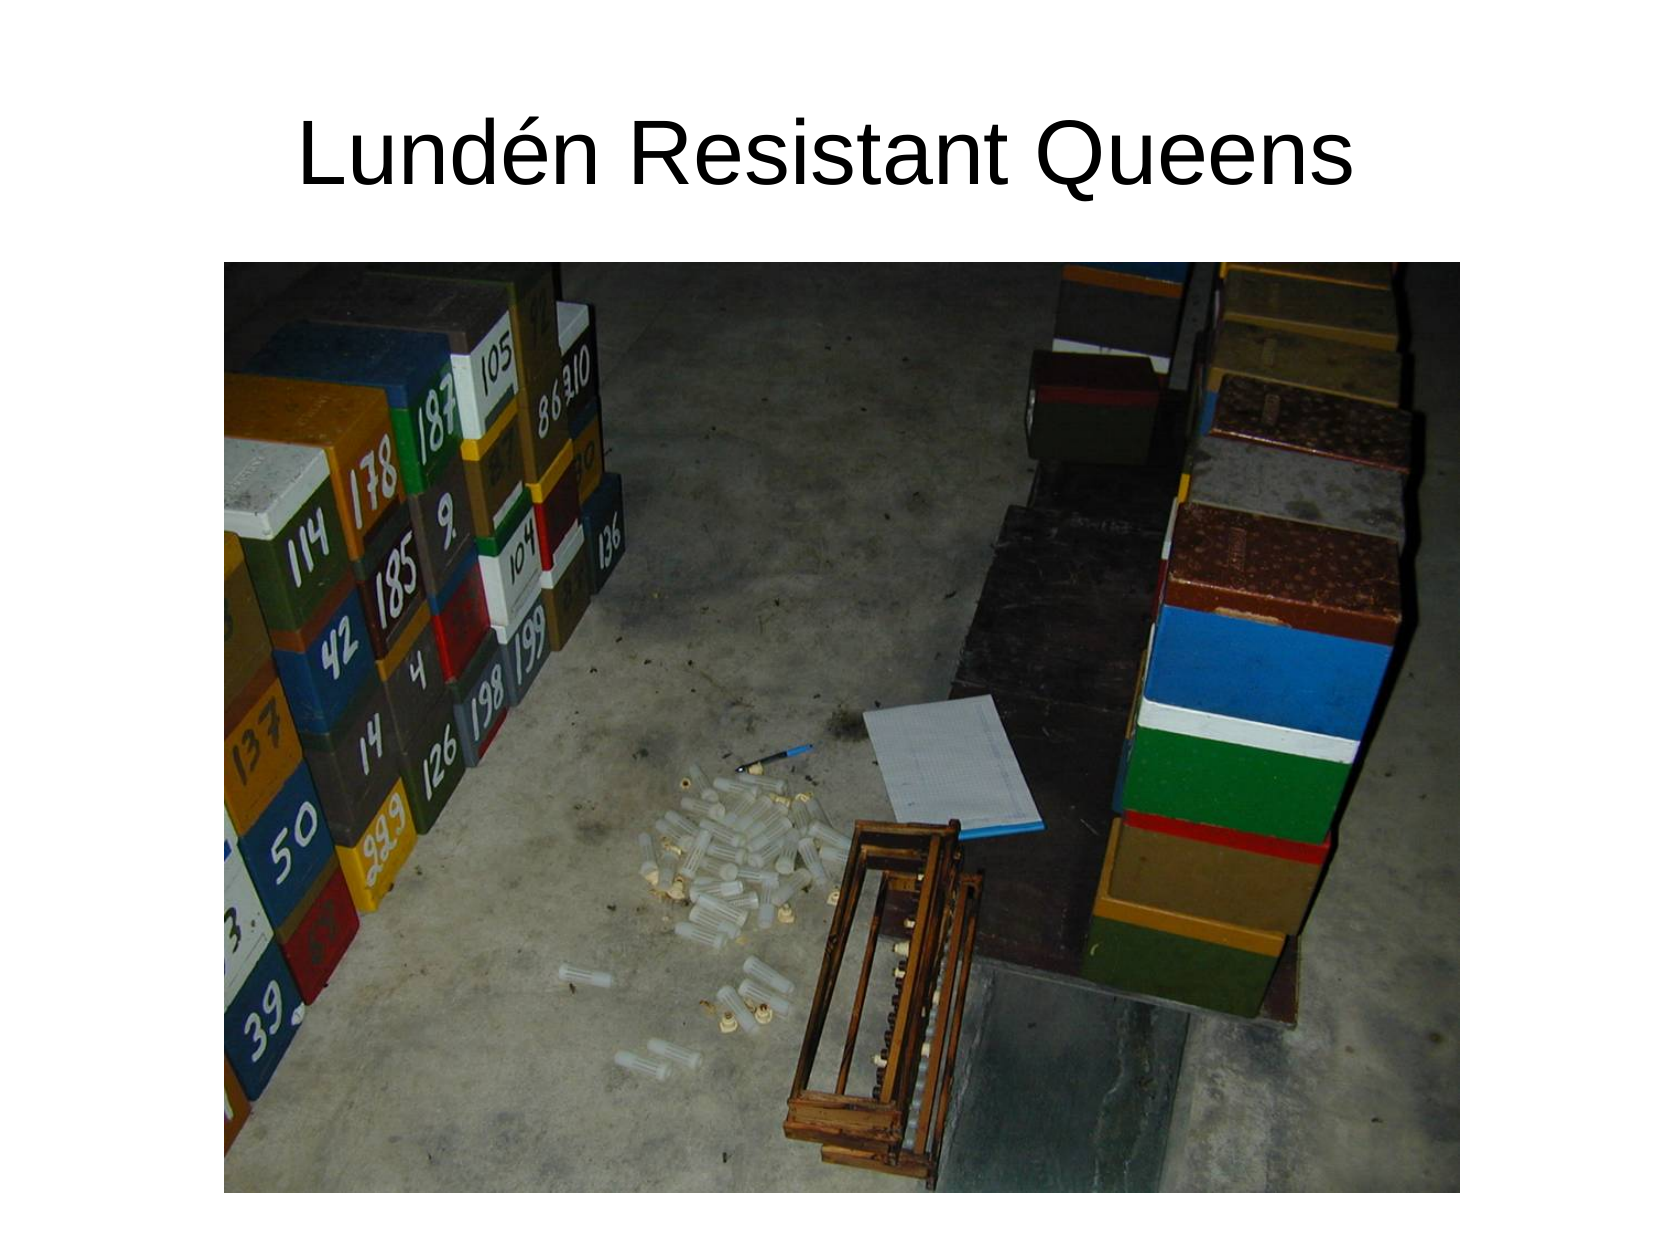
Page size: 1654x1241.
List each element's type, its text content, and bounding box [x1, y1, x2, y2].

title Lundén Resistant Queens [82, 49, 1571, 257]
picture [224, 262, 1460, 1193]
